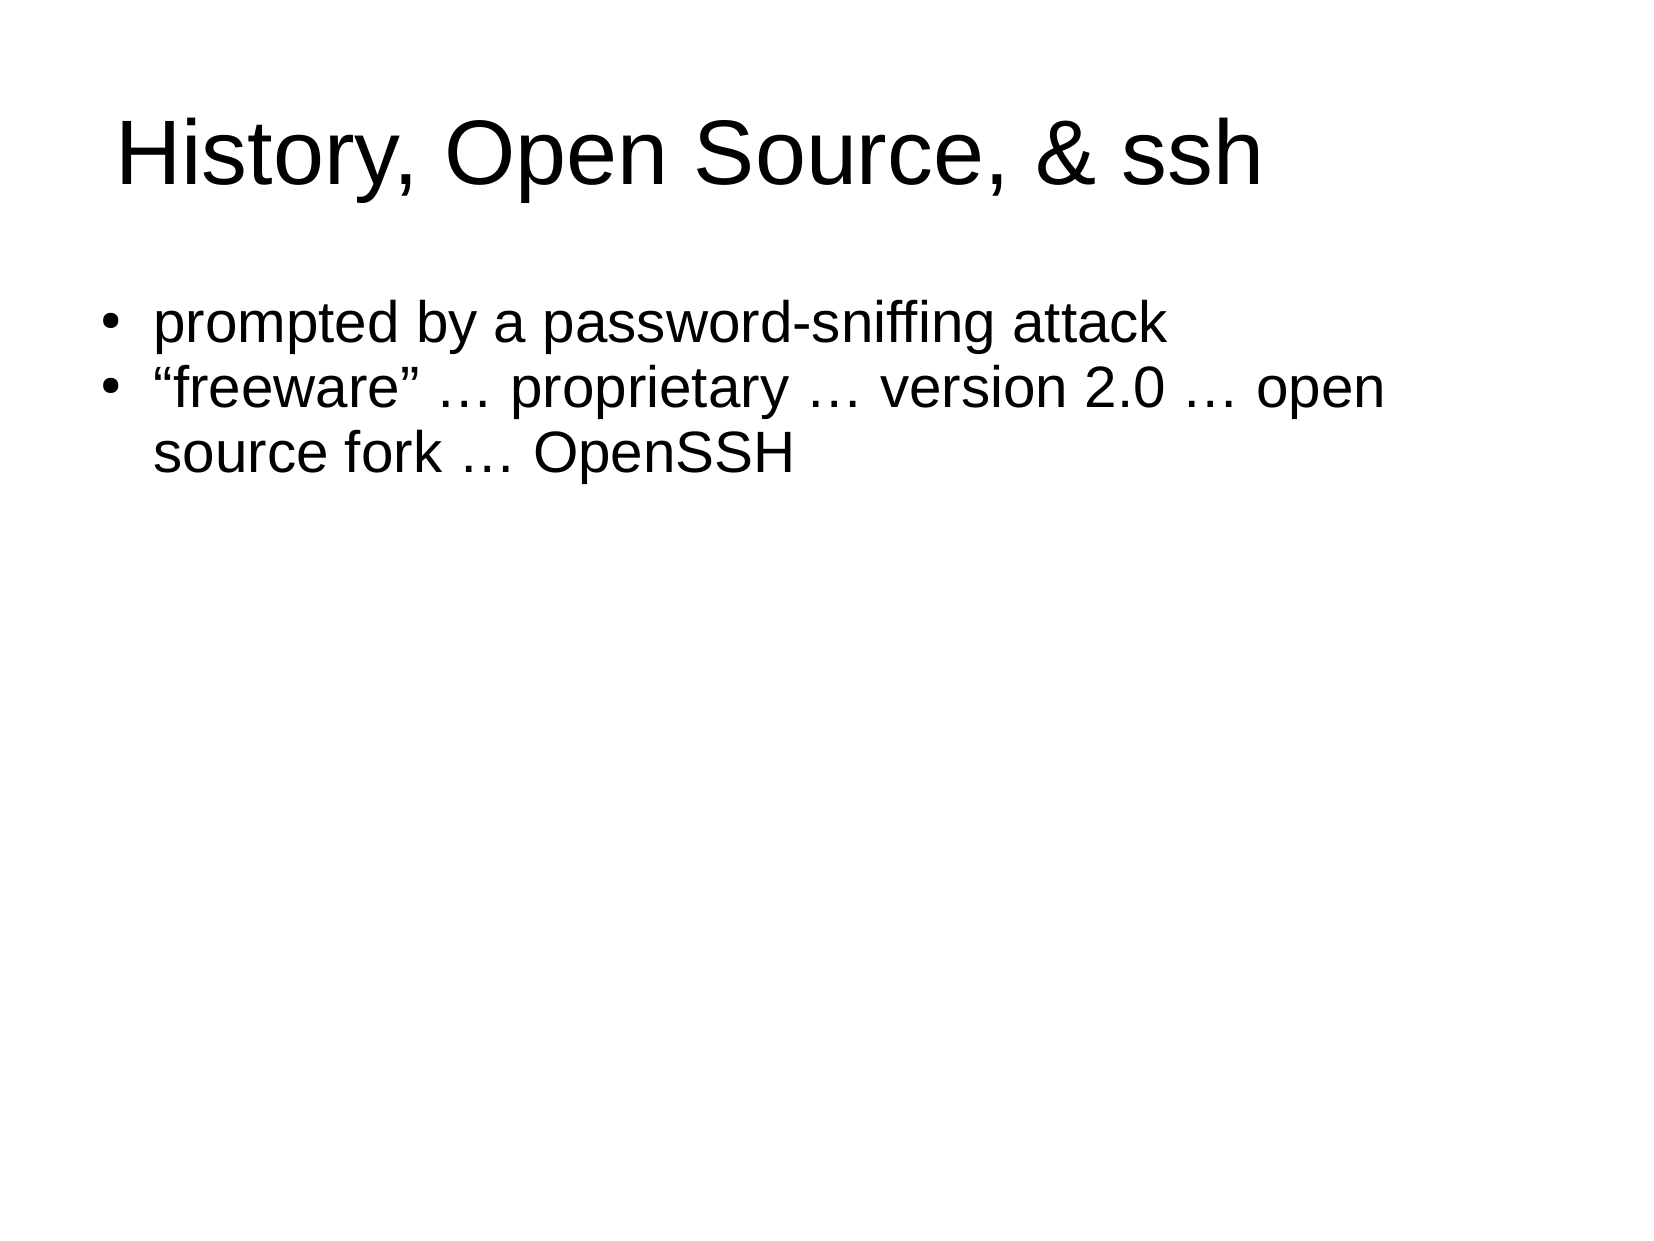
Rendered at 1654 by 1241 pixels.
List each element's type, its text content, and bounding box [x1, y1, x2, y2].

title History, Open Source, & ssh [82, 49, 1571, 257]
list prompted by a password-sniffing attack “freeware” … proprietary … version 2.0 … open source fork … OpenSSH [82, 290, 1571, 1109]
